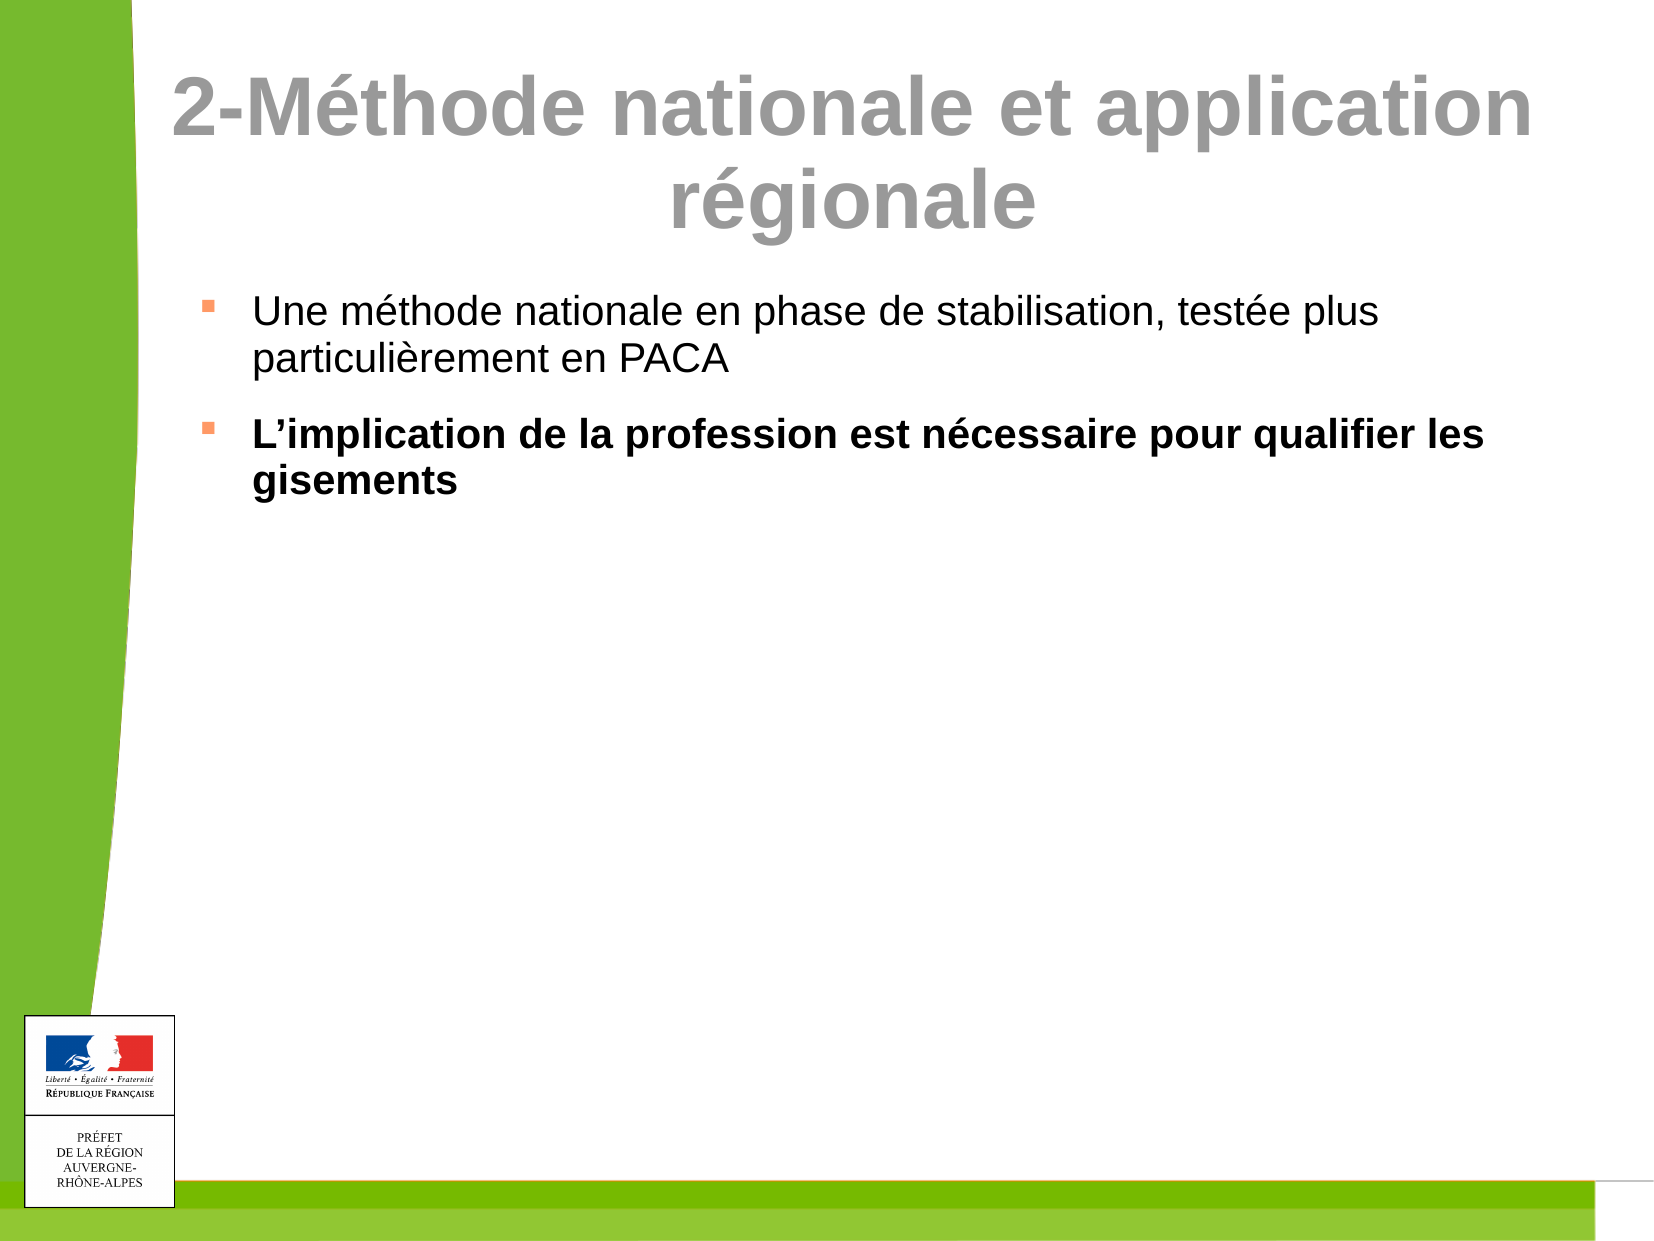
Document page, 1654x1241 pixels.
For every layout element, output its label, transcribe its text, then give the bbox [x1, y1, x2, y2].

list Une méthode nationale en phase de stabilisation, testée plus particulièrement en PACA L’implication de la profession est nécessaire pour qualifier les gisements [181, 288, 1511, 1210]
picture [0, 0, 1654, 1241]
title 2-Méthode nationale et application régionale [136, 56, 1571, 250]
